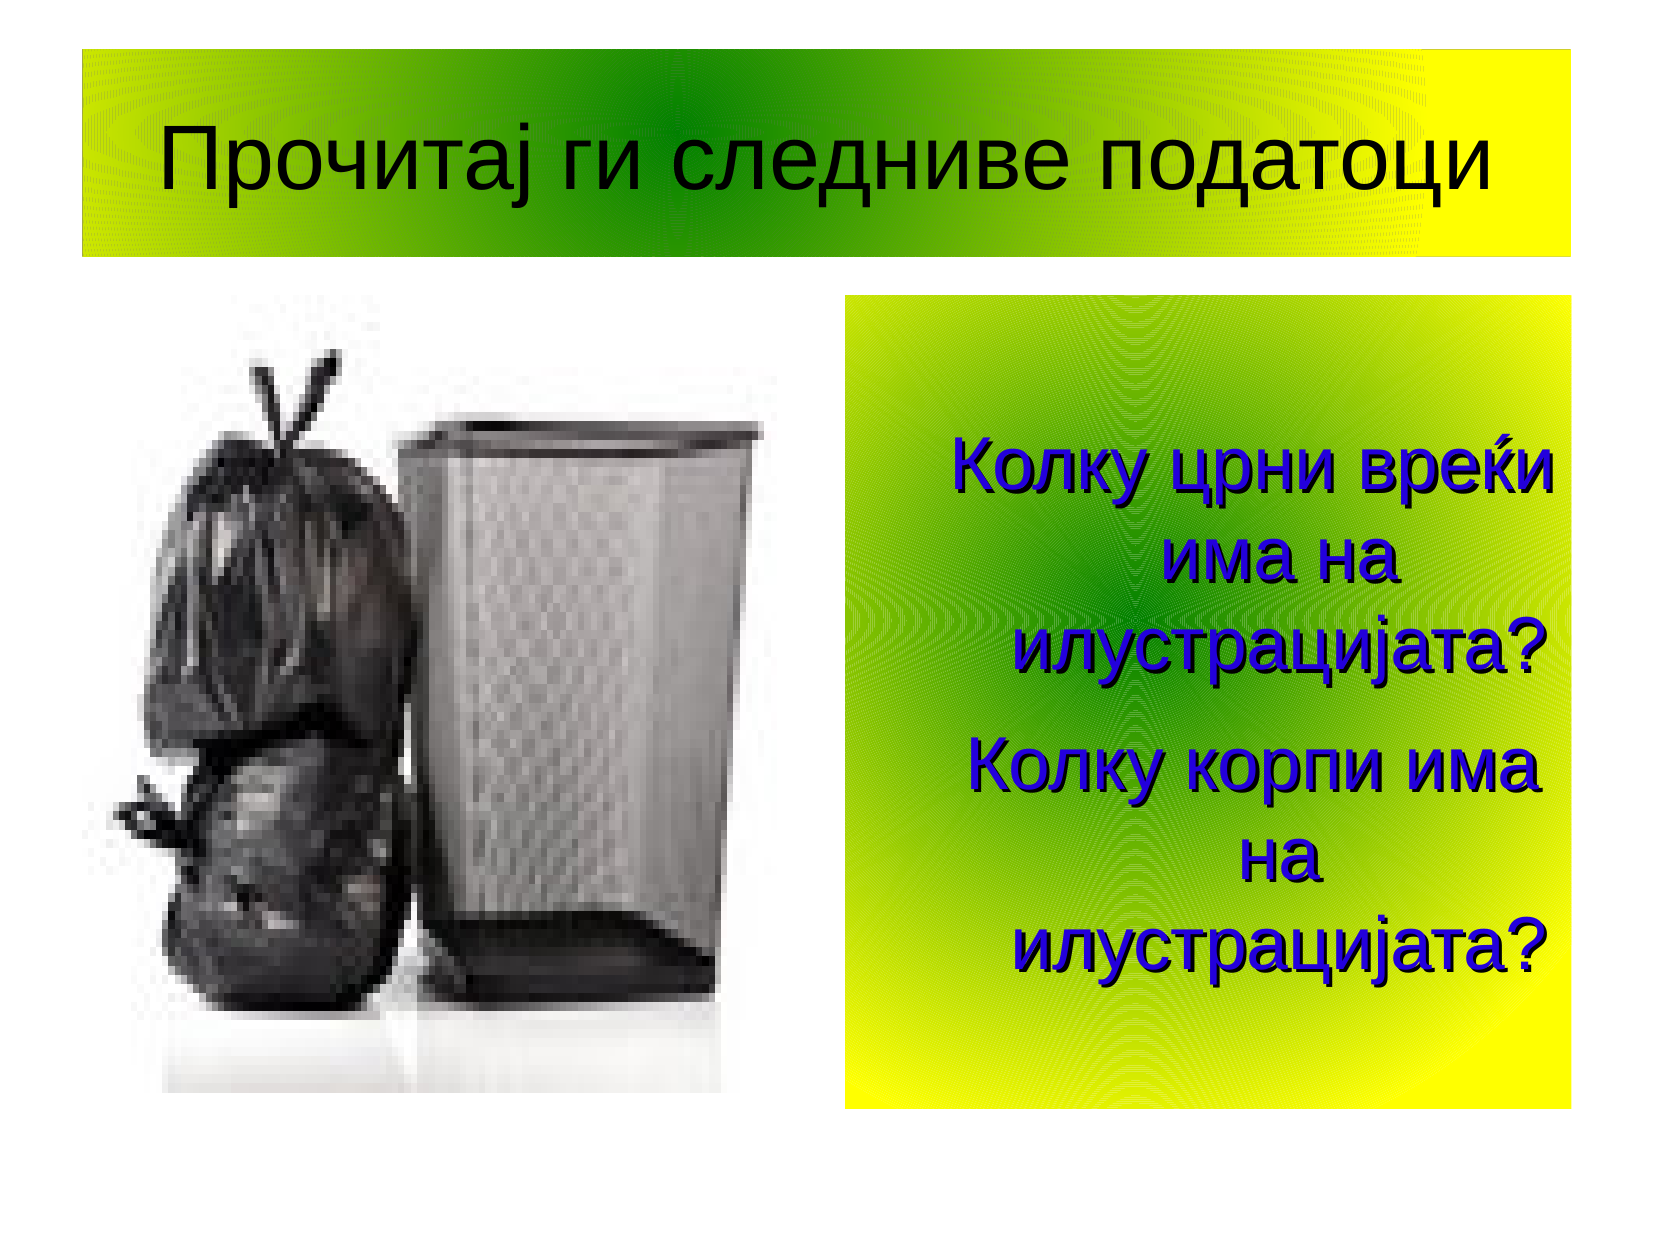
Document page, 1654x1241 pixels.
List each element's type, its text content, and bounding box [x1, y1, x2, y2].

picture [82, 295, 827, 1093]
title Прочитај ги следниве податоци [82, 49, 1571, 257]
list Колку црни вреќи има на илустрацијата? Колку корпи има на илустрацијата? [845, 295, 1572, 1109]
